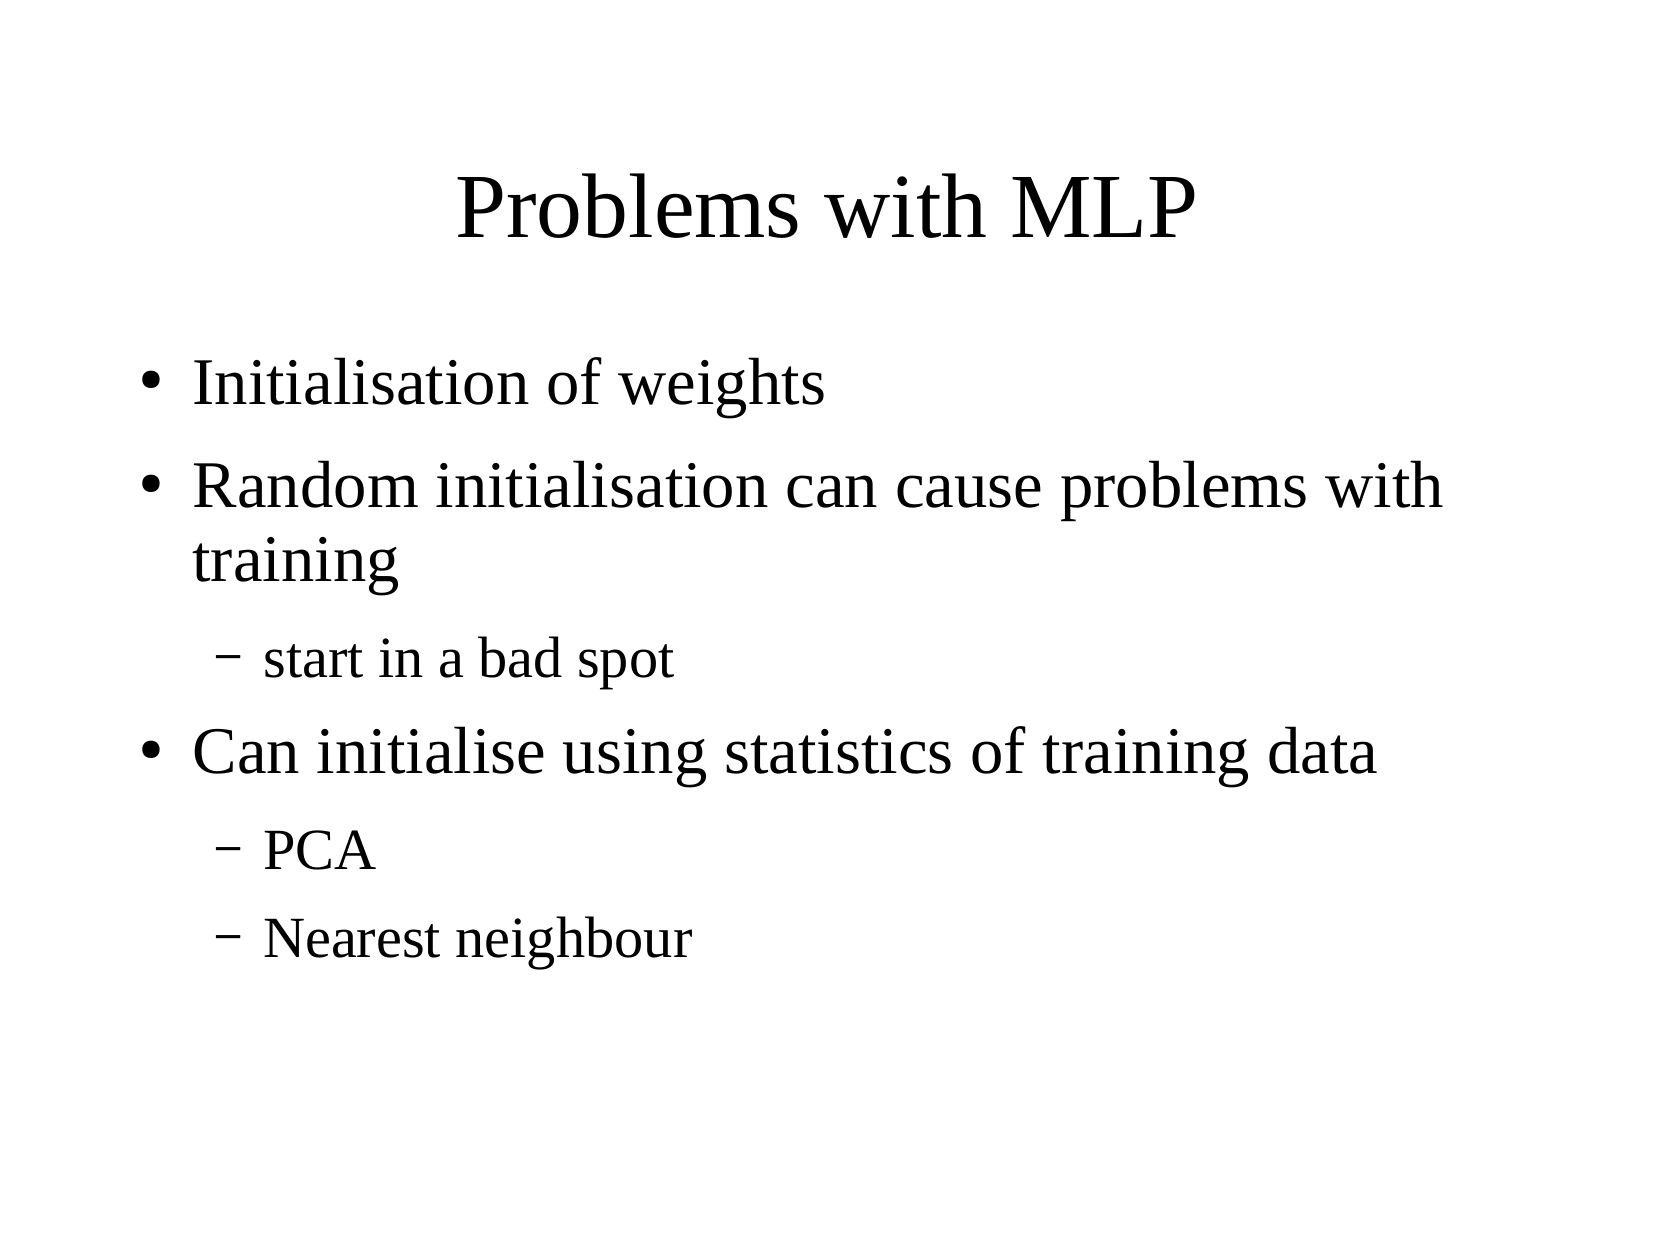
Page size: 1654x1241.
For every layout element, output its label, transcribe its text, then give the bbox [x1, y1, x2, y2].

title Problems with MLP [121, 102, 1534, 311]
list Initialisation of weights Random initialisation can cause problems with training start in a bad spot Can initialise using statistics of training data PCA Nearest neighbour [121, 344, 1534, 1127]
